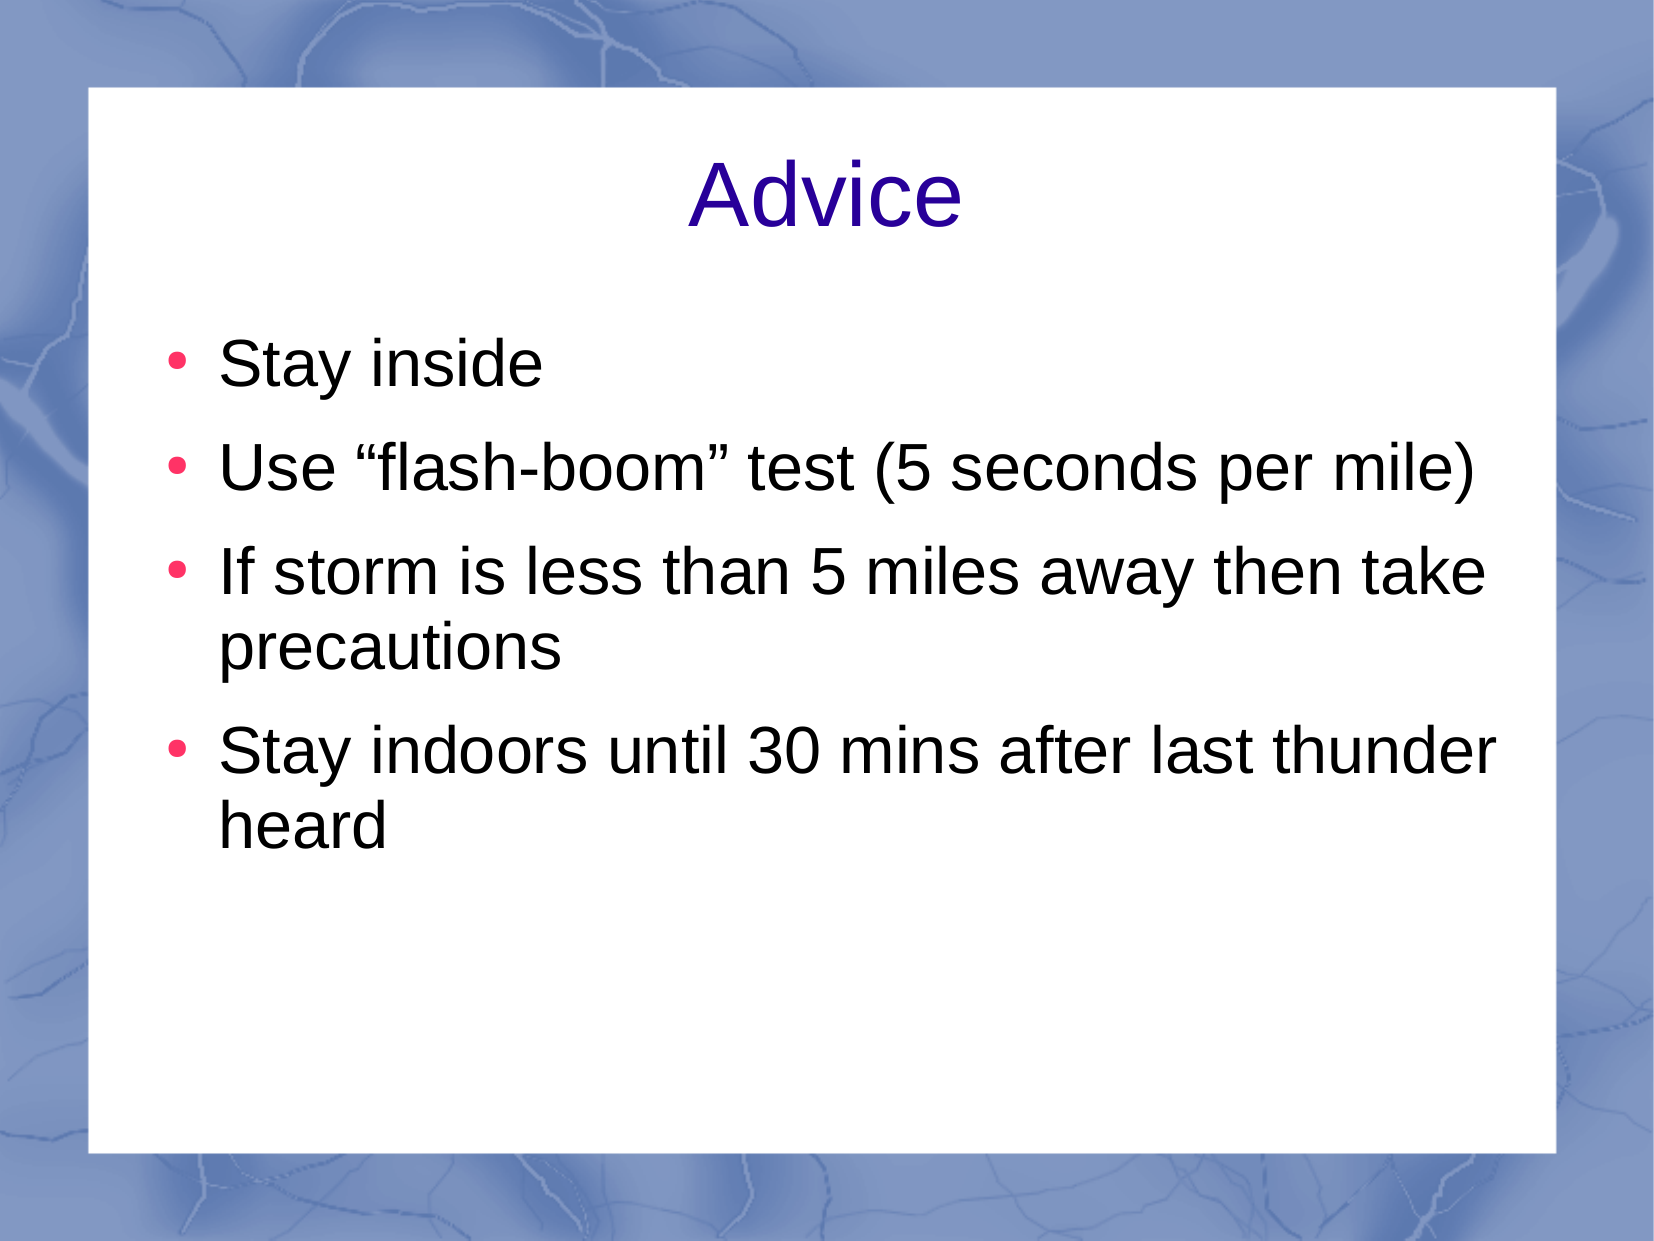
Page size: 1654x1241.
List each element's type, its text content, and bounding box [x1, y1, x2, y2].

picture [0, 0, 1654, 1241]
list Stay inside Use “flash-boom” test (5 seconds per mile) If storm is less than 5 miles away then take precautions Stay indoors until 30 mins after last thunder heard [147, 325, 1506, 1045]
title Advice [118, 90, 1536, 298]
